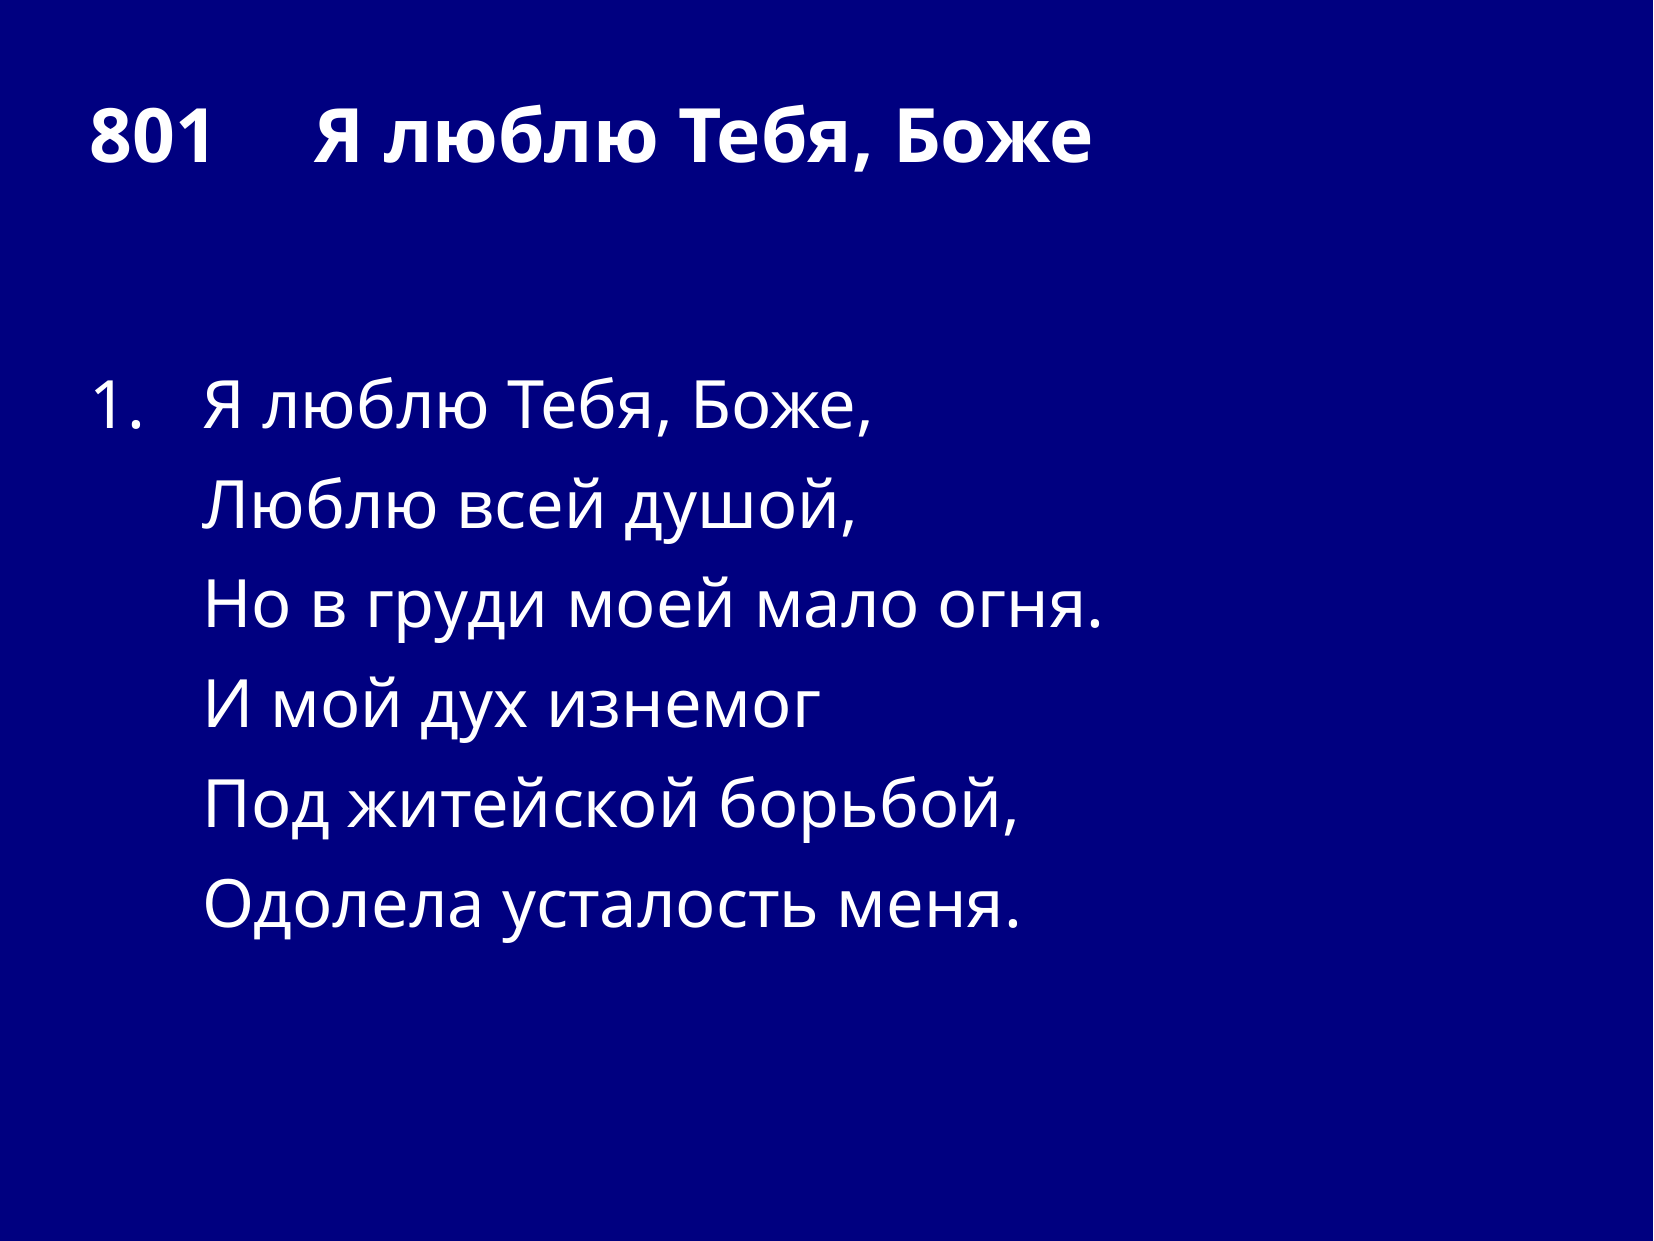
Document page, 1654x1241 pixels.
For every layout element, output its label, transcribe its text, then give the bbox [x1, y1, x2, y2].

text_box 801 Я люблю Тебя, Боже [75, 75, 1576, 188]
text_box 1. Я люблю Тебя, Боже, Люблю всей душой, Но в груди моей мало огня. И мой дух изнемог Под житейской борьбой, Одолела усталость меня. [75, 188, 1576, 1163]
